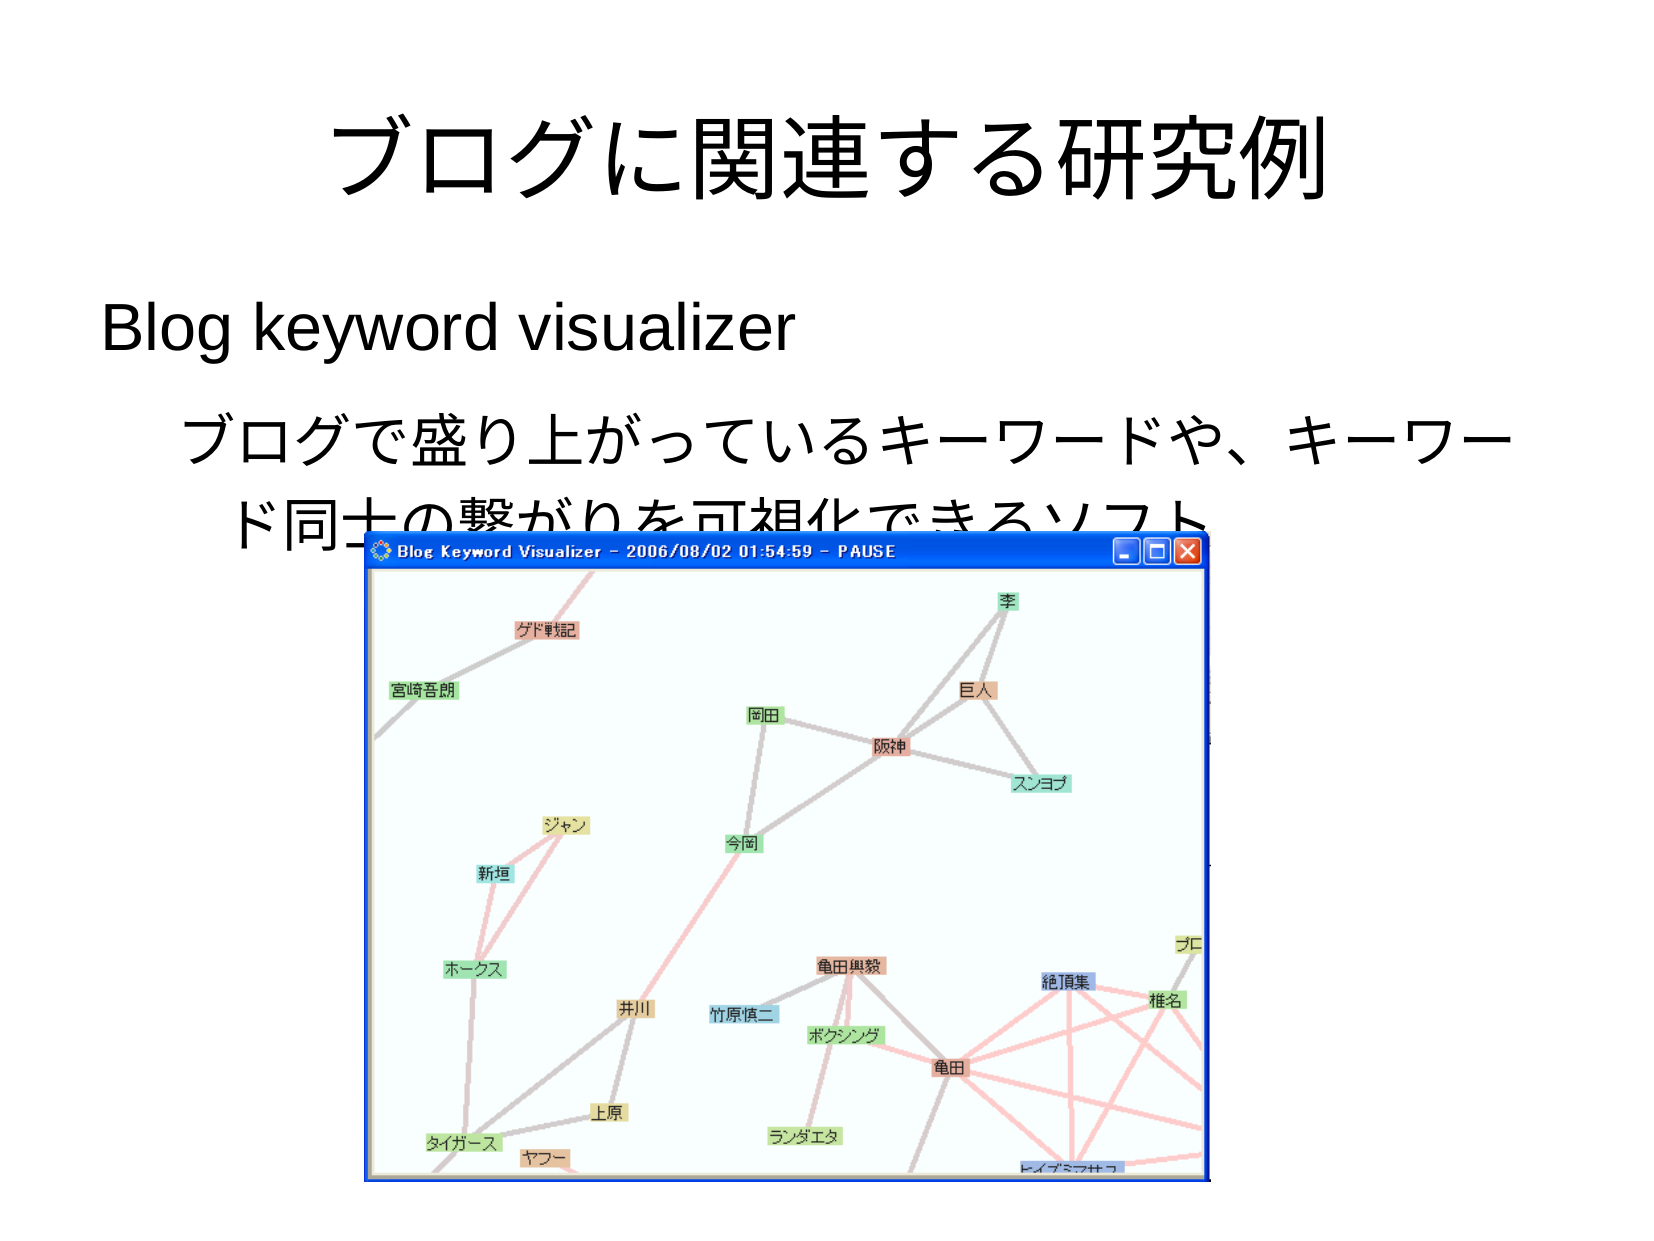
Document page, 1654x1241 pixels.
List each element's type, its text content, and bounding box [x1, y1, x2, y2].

title ブログに関連する研究例 [82, 49, 1571, 257]
list Blog keyword visualizer ブログで盛り上がっているキーワードや、キーワード同士の繋がりを可視化できるソフト [82, 290, 1571, 1109]
picture [364, 531, 1211, 1182]
